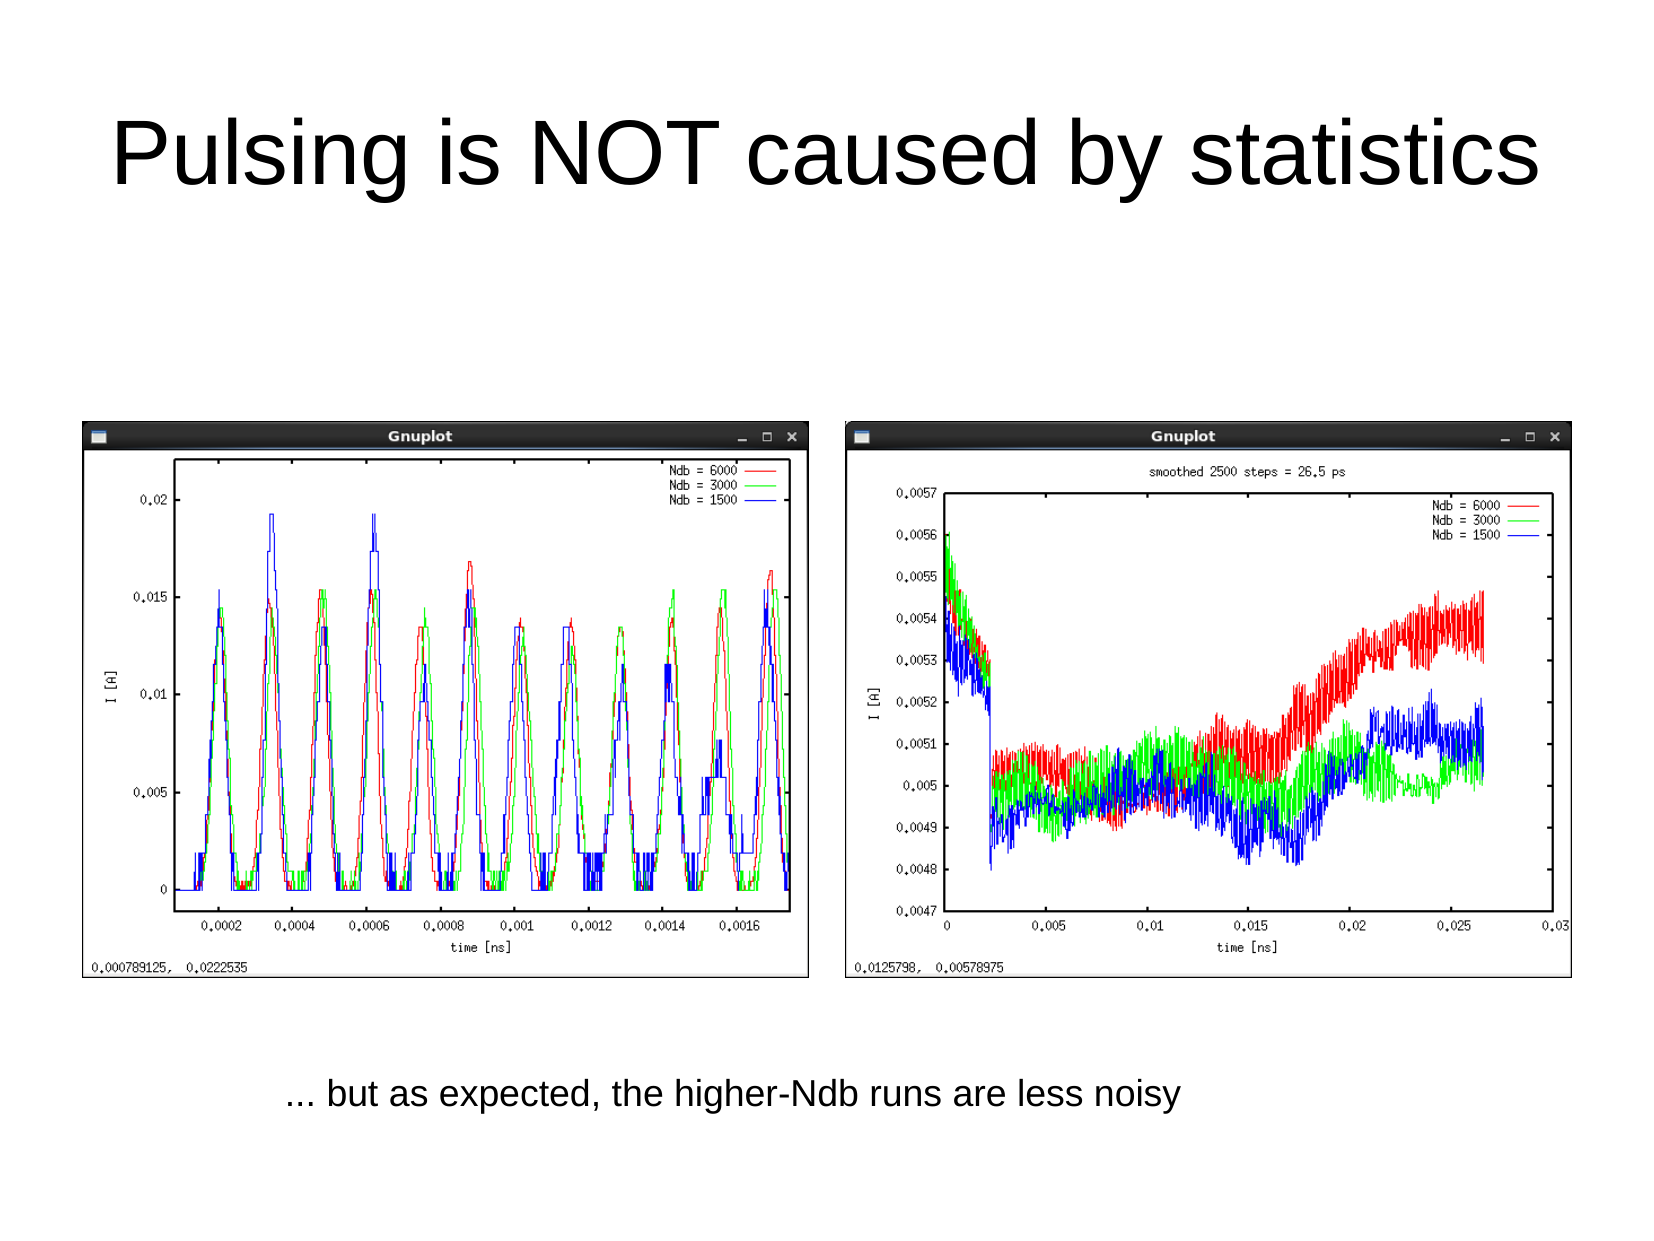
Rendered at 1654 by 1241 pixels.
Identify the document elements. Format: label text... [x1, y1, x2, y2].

picture [845, 421, 1572, 978]
text_box ... but as expected, the higher-Ndb runs are less noisy [270, 1065, 1441, 1122]
picture [82, 421, 809, 978]
title Pulsing is NOT caused by statistics [82, 49, 1571, 257]
